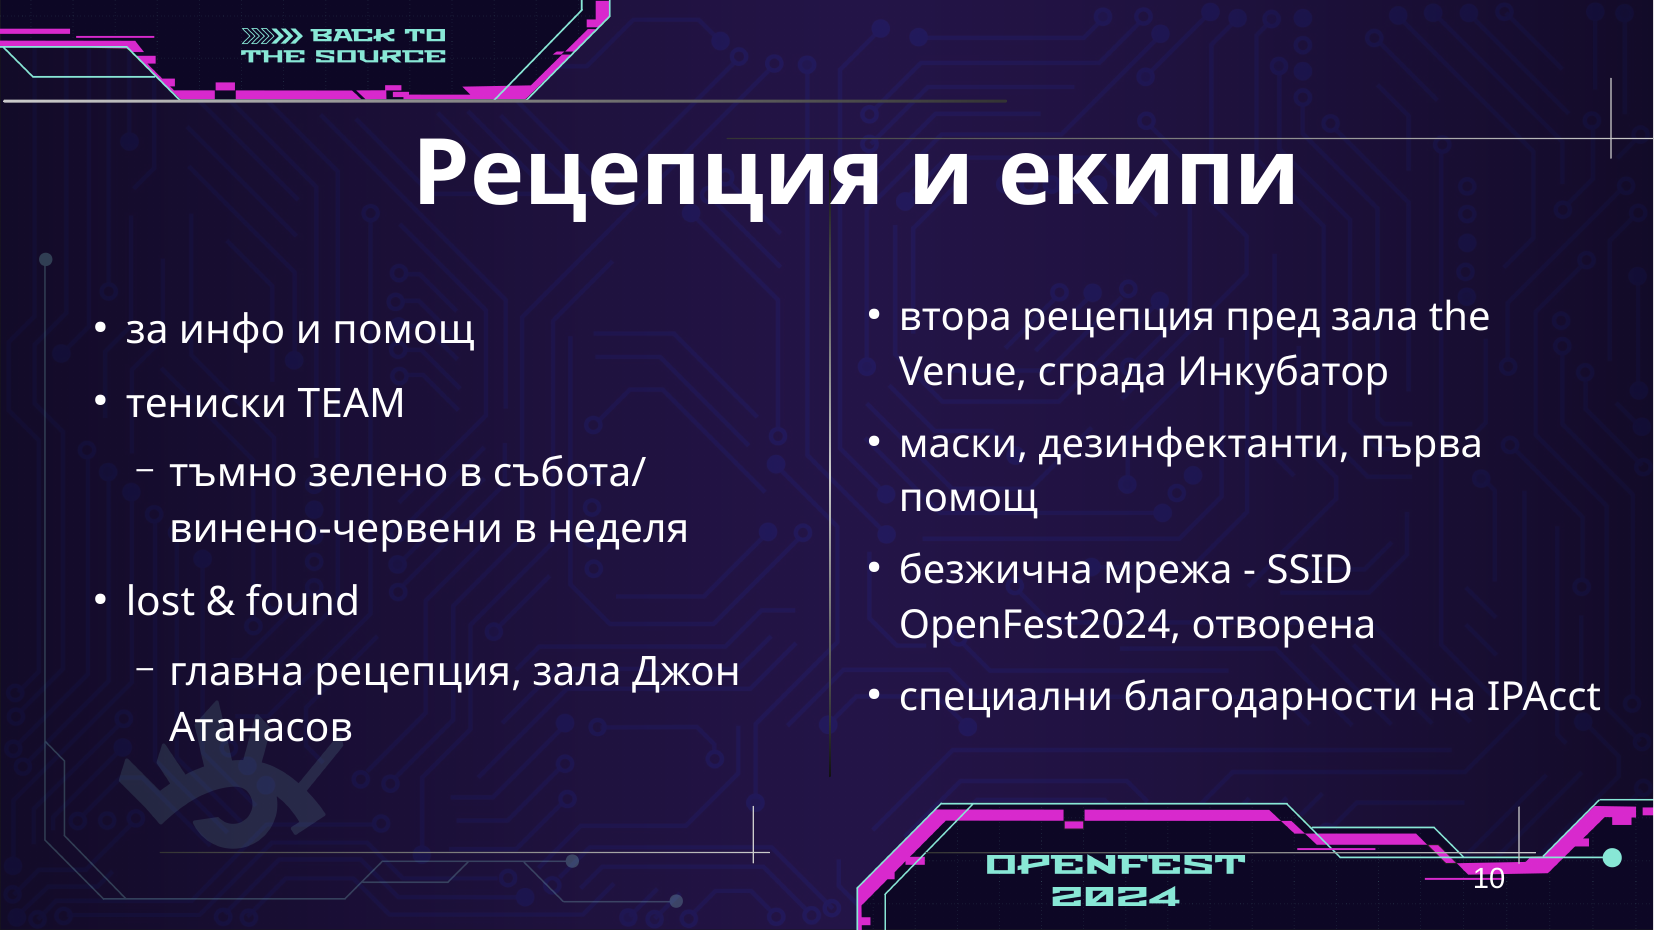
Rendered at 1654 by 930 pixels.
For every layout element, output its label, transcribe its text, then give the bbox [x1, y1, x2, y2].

title Рецепция и екипи [75, 104, 1640, 234]
list за инфо и помощ тениски TEAM тъмно зелено в събота/ винено-червени в неделя lost & found главна рецепция, зала Джон Атанасов [82, 300, 788, 758]
picture [0, 0, 1654, 930]
list втора рецепция пред зала the Venue, сграда Инкубатор маски, дезинфектанти, първа помощ безжична мрежа - SSID OpenFest2024, отворена специални благодарности на IPAcct [856, 287, 1607, 776]
